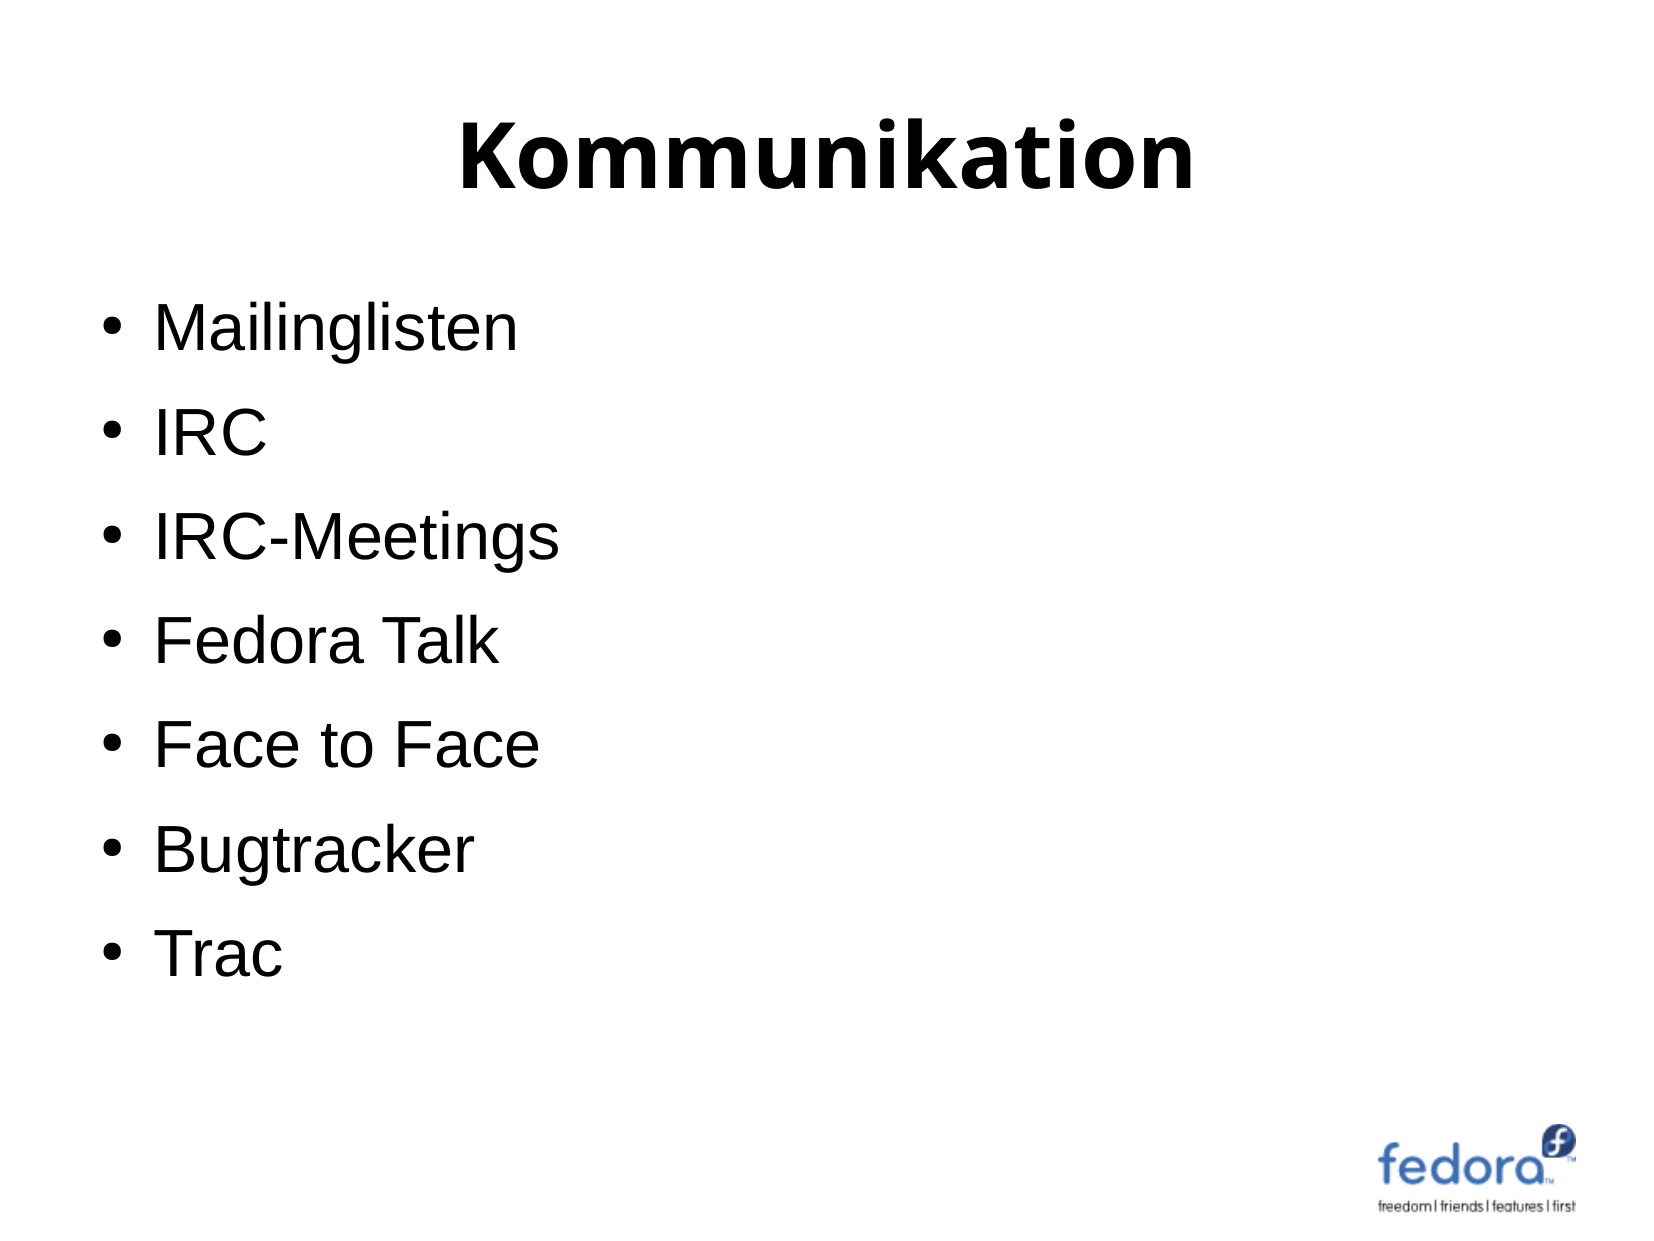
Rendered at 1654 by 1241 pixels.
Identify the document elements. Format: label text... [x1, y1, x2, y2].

picture [1378, 1124, 1576, 1214]
title Kommunikation [82, 49, 1571, 257]
list Mailinglisten IRC IRC-Meetings Fedora Talk Face to Face Bugtracker Trac [82, 290, 1571, 1109]
